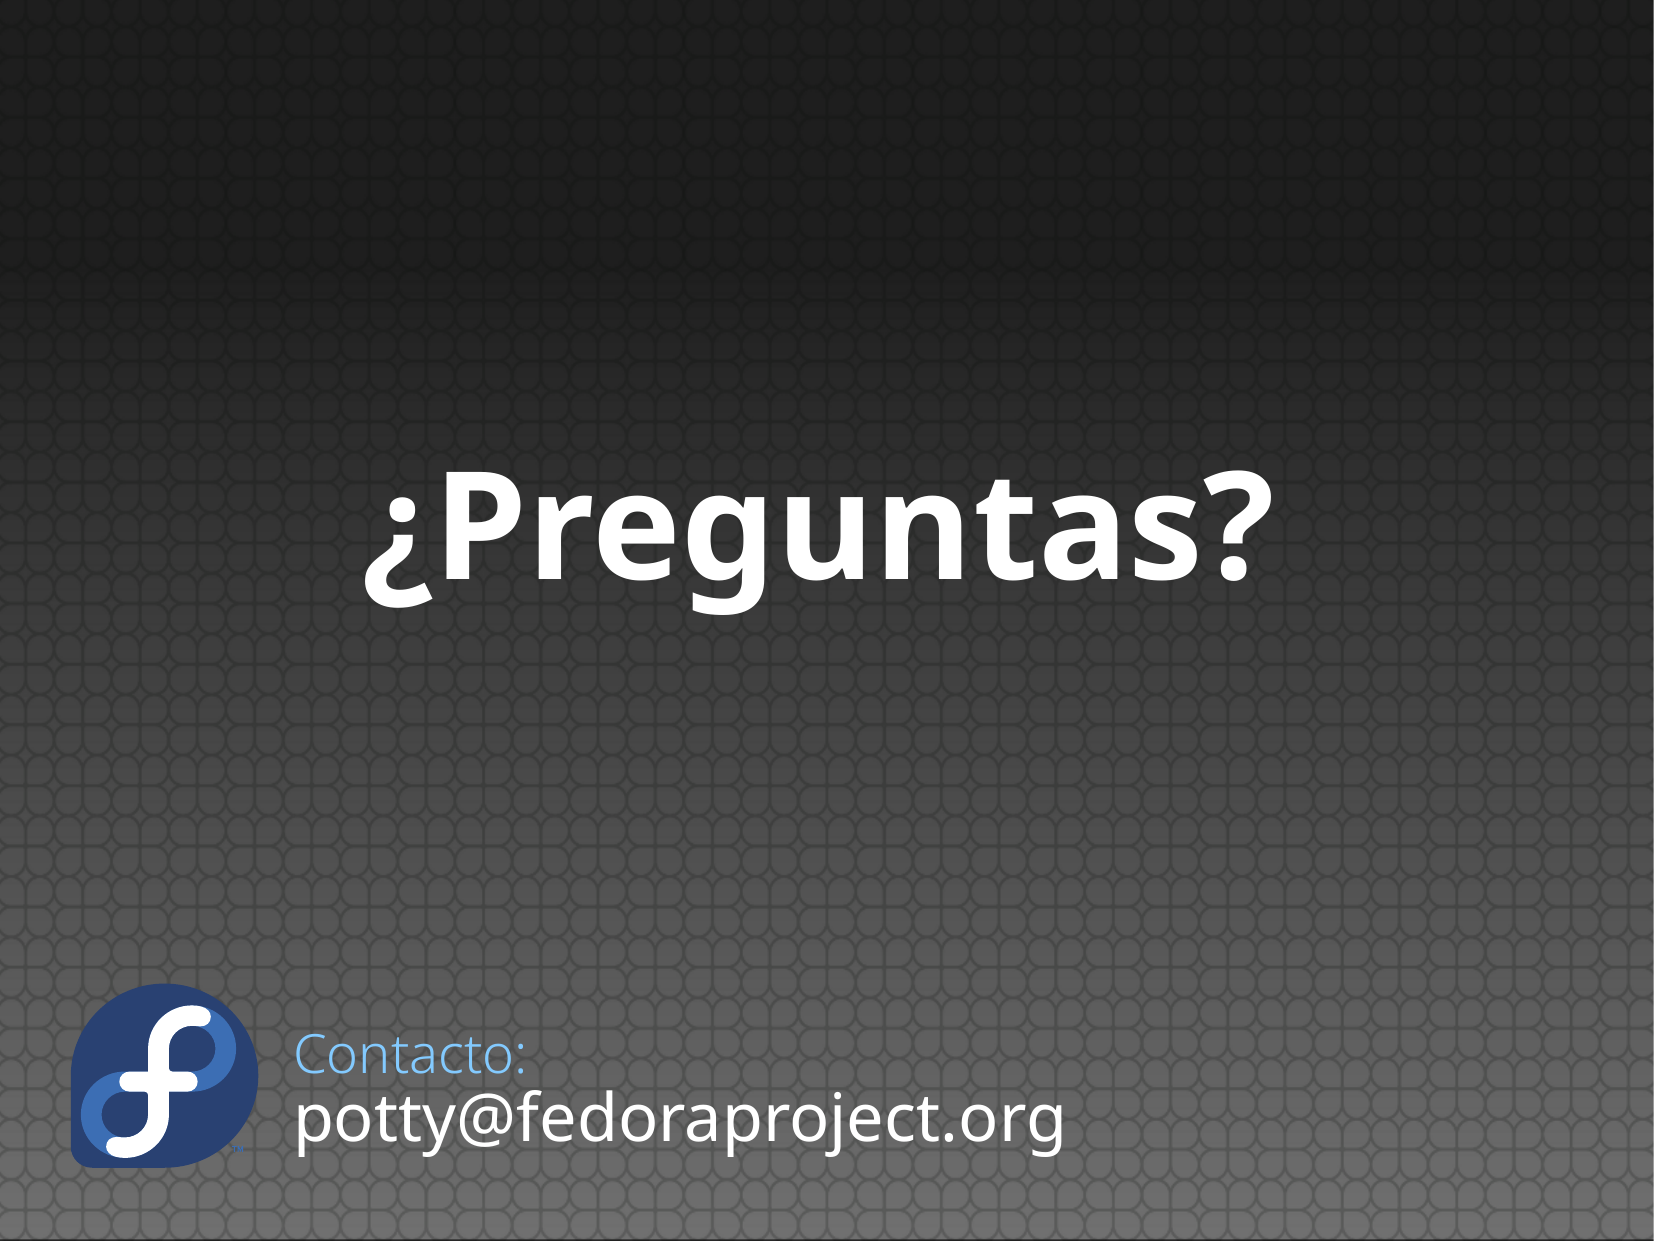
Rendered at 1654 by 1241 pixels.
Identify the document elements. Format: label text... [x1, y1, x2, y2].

title ¿Preguntas? [30, 437, 1606, 606]
picture [0, 0, 1654, 1241]
text_box Contacto: [278, 1008, 633, 1084]
text_box potty@fedoraproject.org [278, 1062, 1384, 1153]
